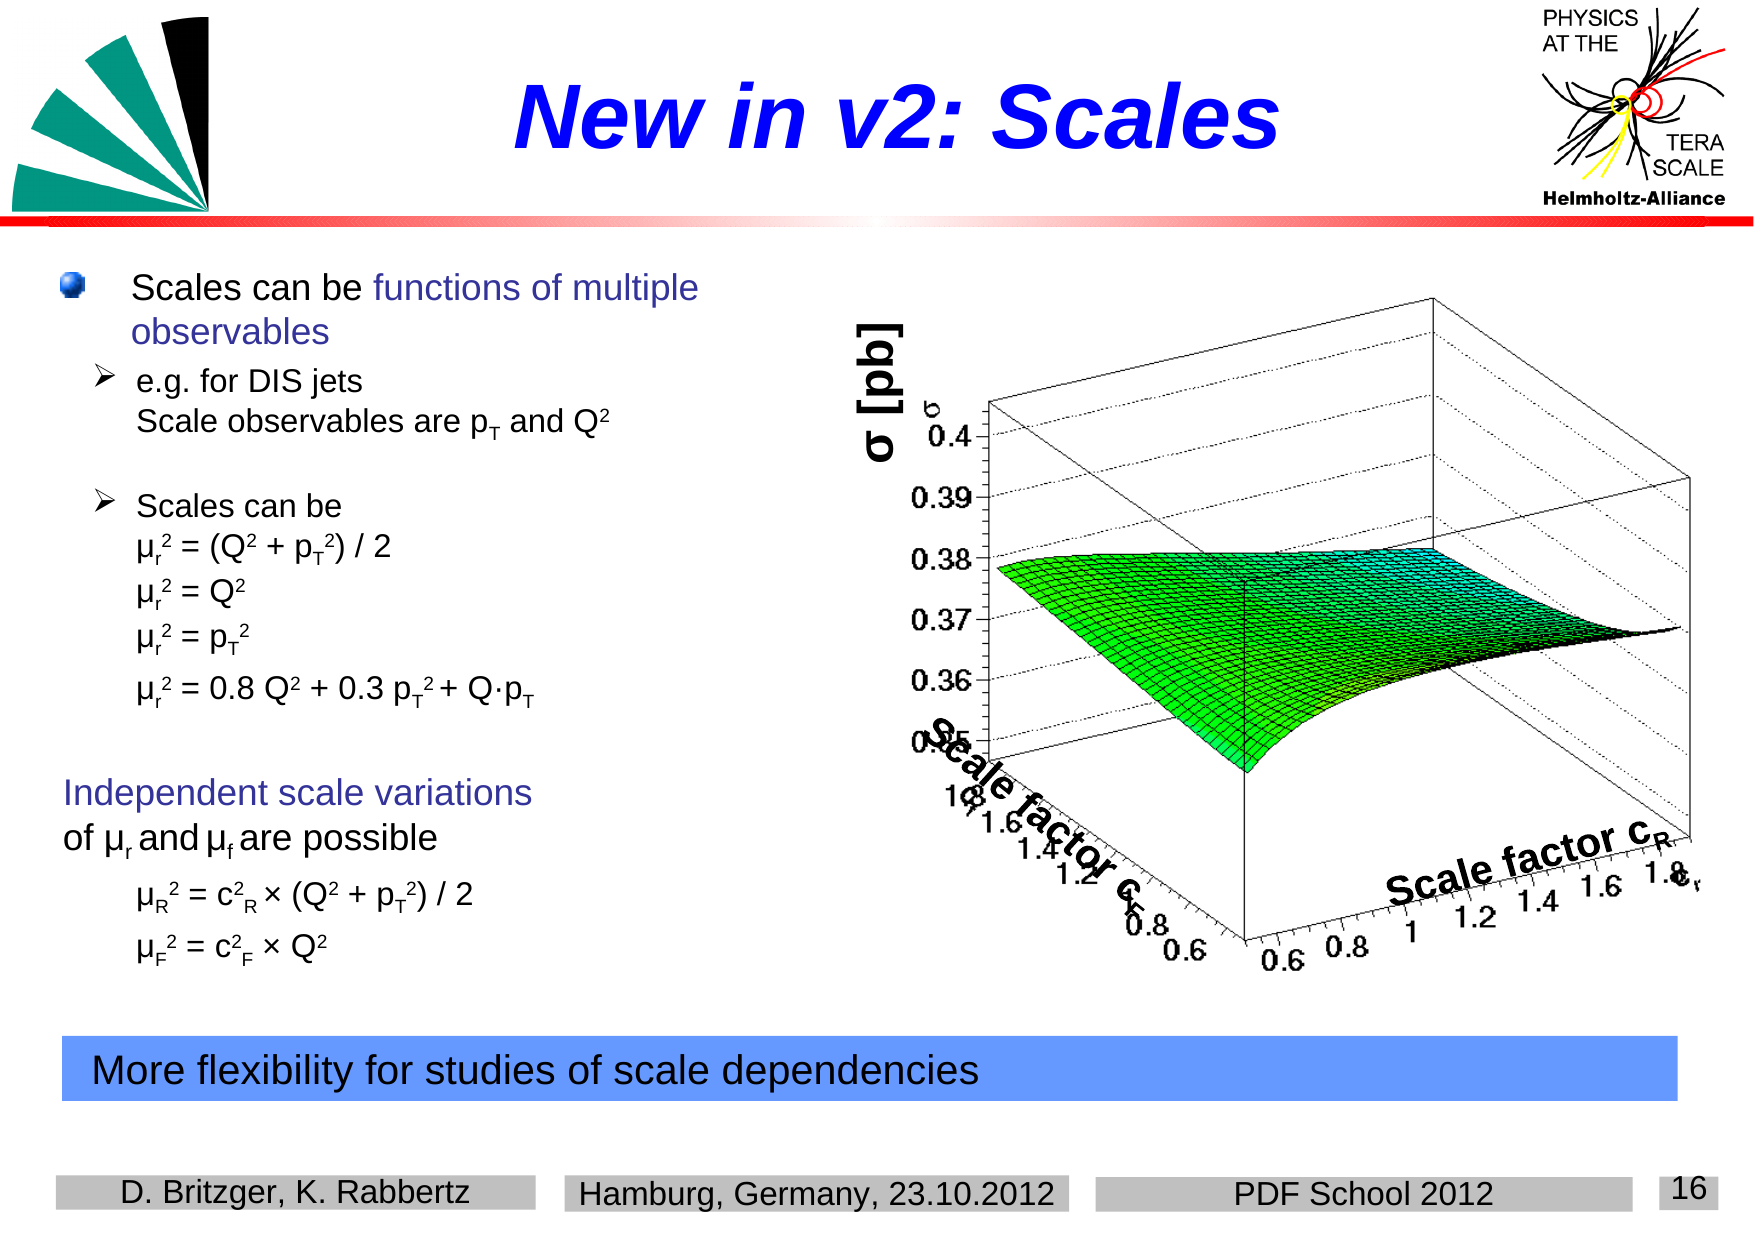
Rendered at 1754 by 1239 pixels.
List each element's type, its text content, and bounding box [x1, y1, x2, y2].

text_box σ [pb] [835, 307, 911, 498]
picture [12, 17, 209, 214]
text_box Scale factor cR [1347, 785, 1692, 937]
title New in v2: Scales [213, 7, 1525, 217]
text_box More flexibility for studies of scale dependencies [62, 1035, 1678, 1101]
list Scales can be functions of multiple observables e.g. for DIS jets Scale observables are pT and Q2 Scales can be μr2 = (Q2 + pT2) / 2 μr2 = Q2 μr2 = pT2 μr2 = 0.8 Q2 + 0.3 pT2 + Q·pT Independent scale variations of μr and μf are possible μR2 = c2R × (Q2 + pT2) / 2 μF2 = c2F × Q2 [34, 255, 862, 984]
picture [898, 277, 1713, 981]
text_box Scale factor cF [880, 679, 1187, 941]
picture [1524, 0, 1742, 216]
